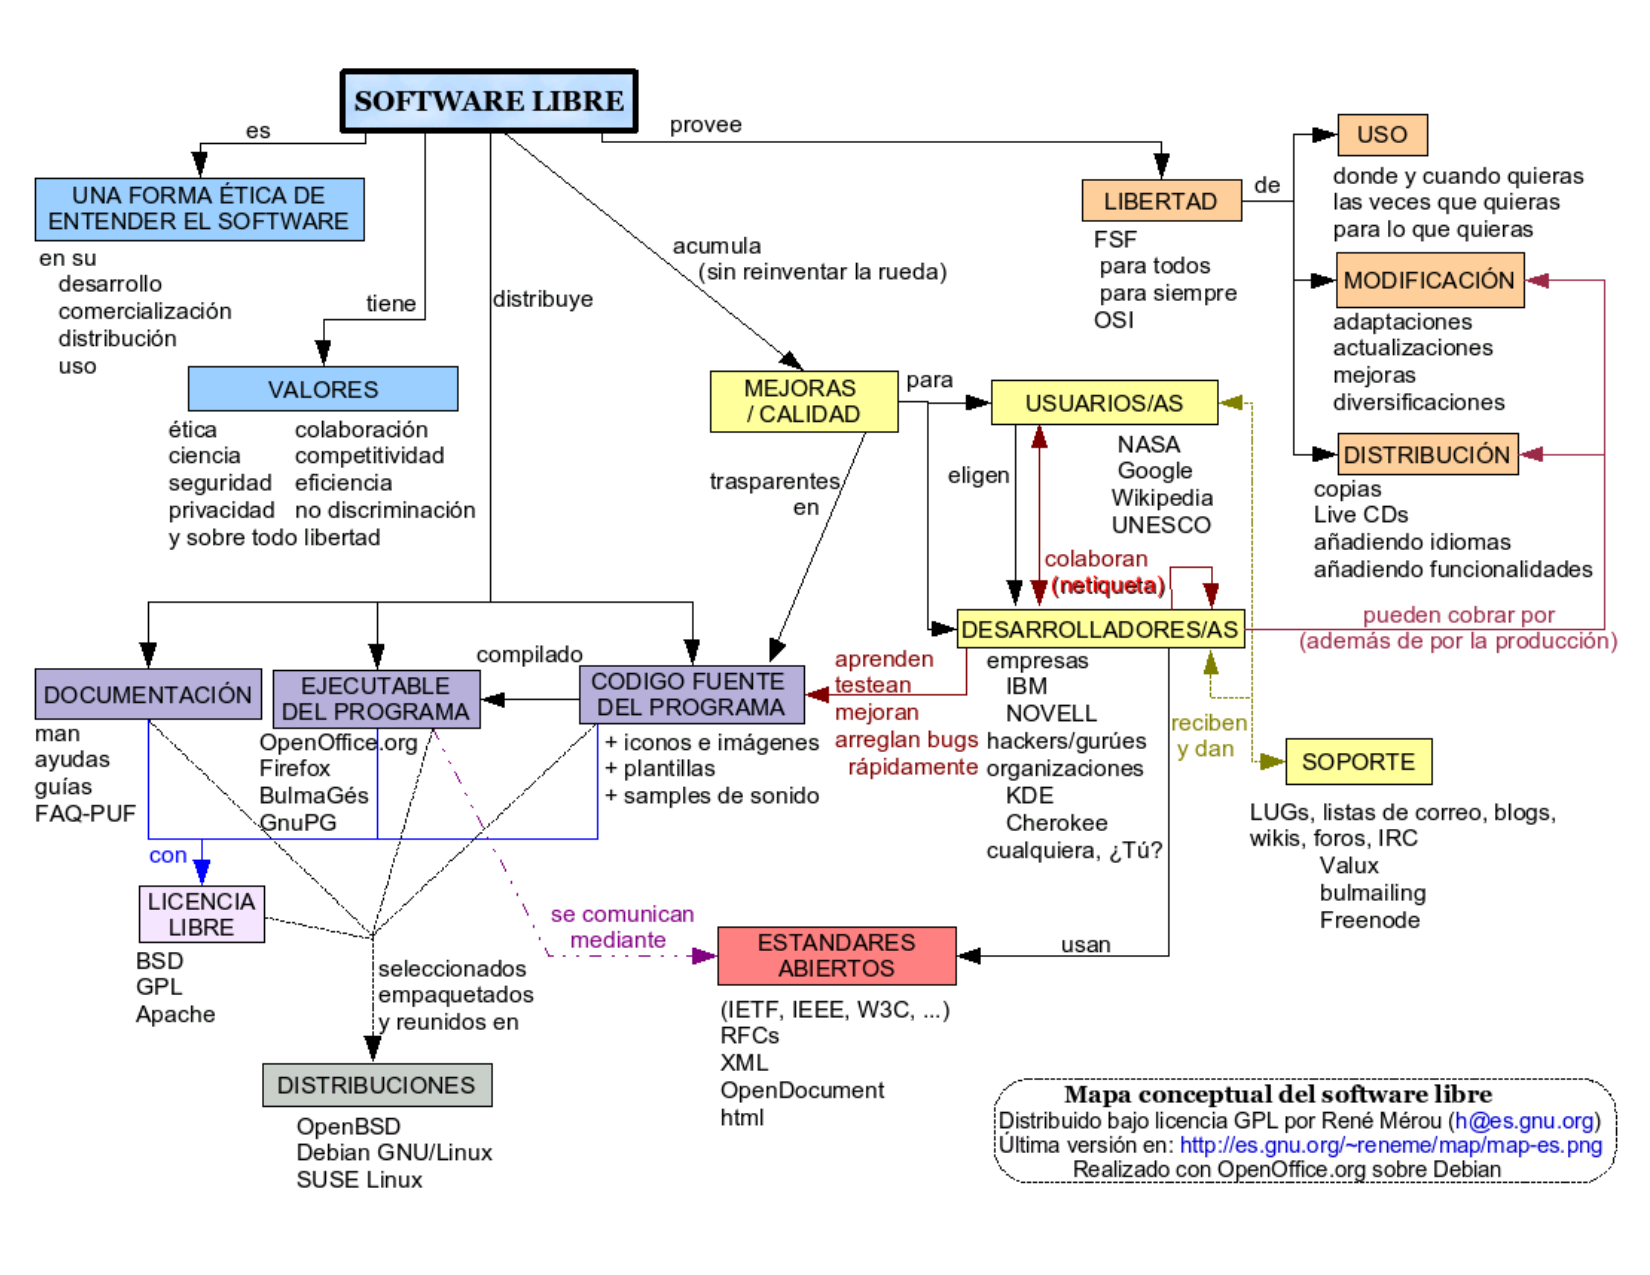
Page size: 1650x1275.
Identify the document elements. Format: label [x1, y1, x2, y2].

picture [29, 64, 1625, 1194]
